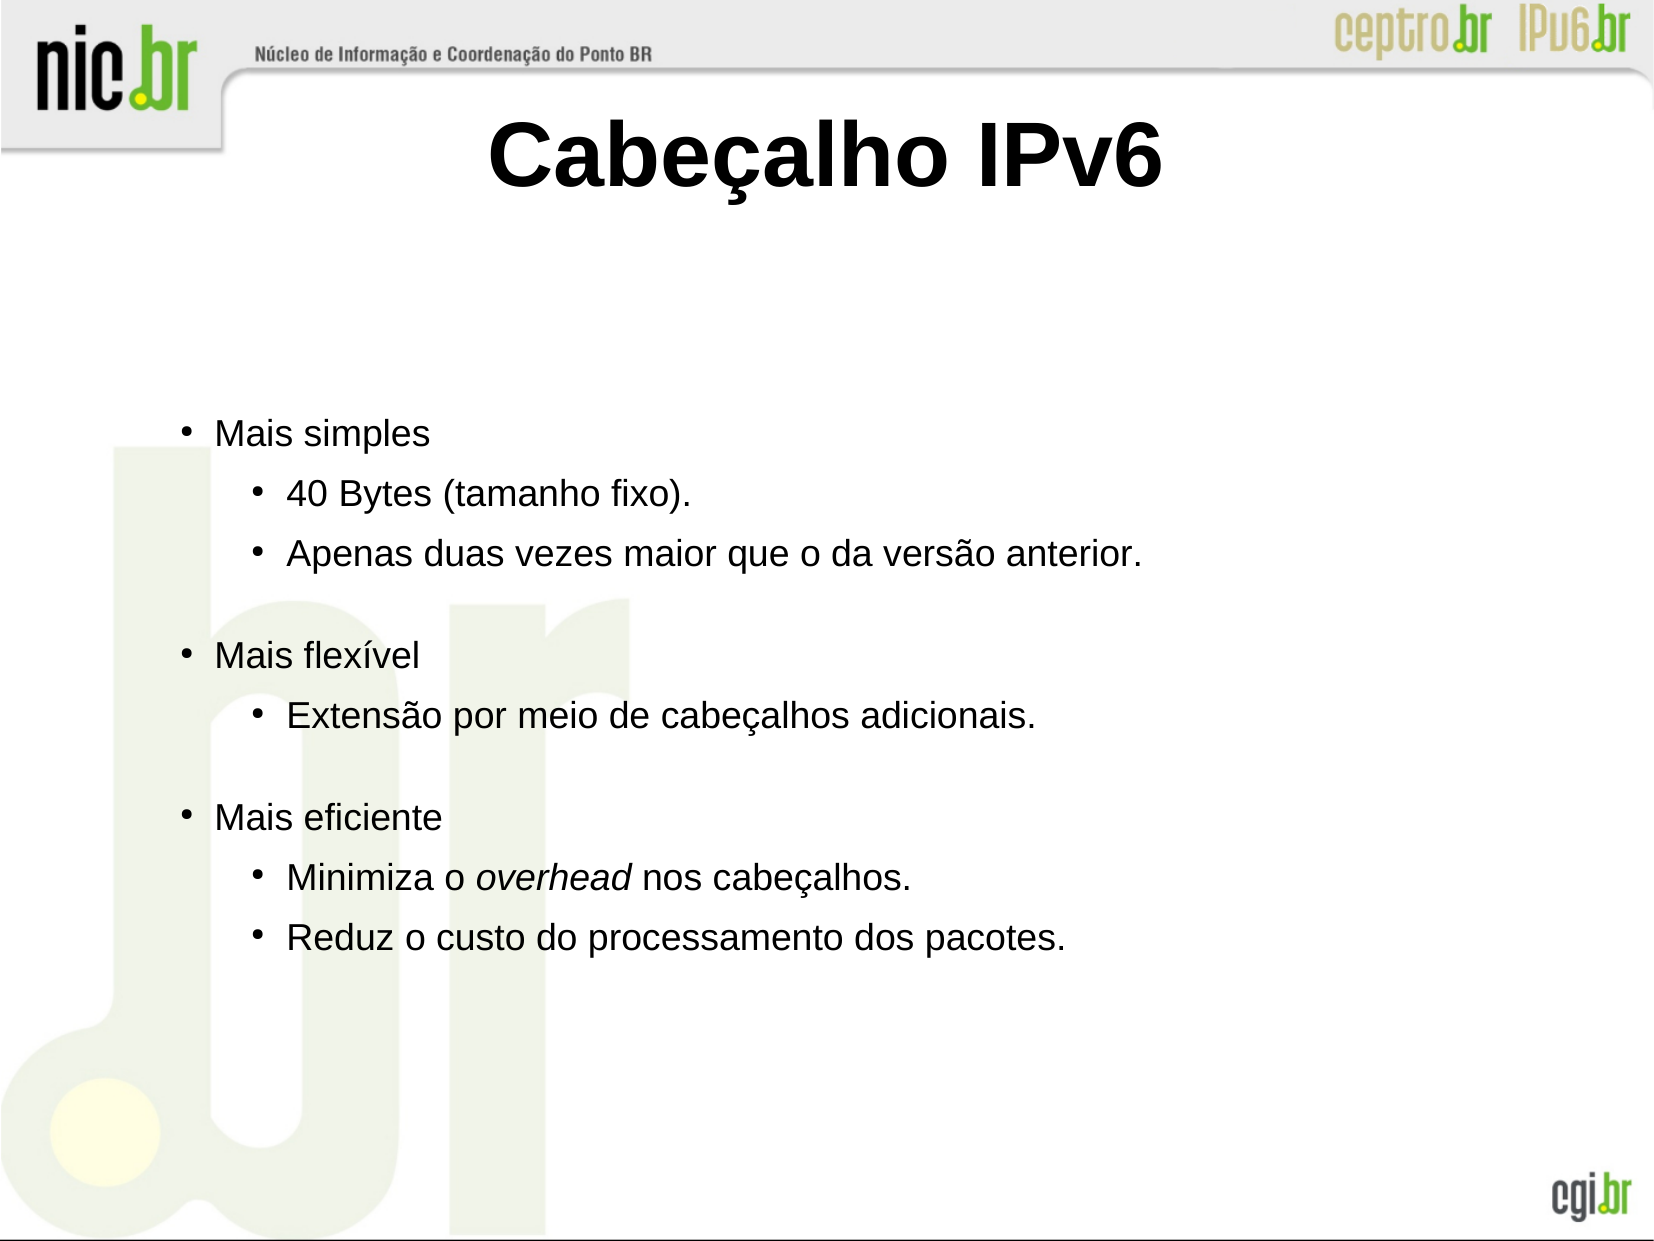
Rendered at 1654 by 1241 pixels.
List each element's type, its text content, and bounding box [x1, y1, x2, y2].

text_box Cabeçalho IPv6 [88, 97, 1565, 215]
picture [0, 0, 1654, 1241]
text_box Mais simples 40 Bytes (tamanho fixo). Apenas duas vezes maior que o da versão anterior. Mais flexível Extensão por meio de cabeçalhos adicionais. Mais eficiente Minimiza o overhead nos cabeçalhos. Reduz o custo do processamento dos pacotes. [165, 405, 1489, 967]
